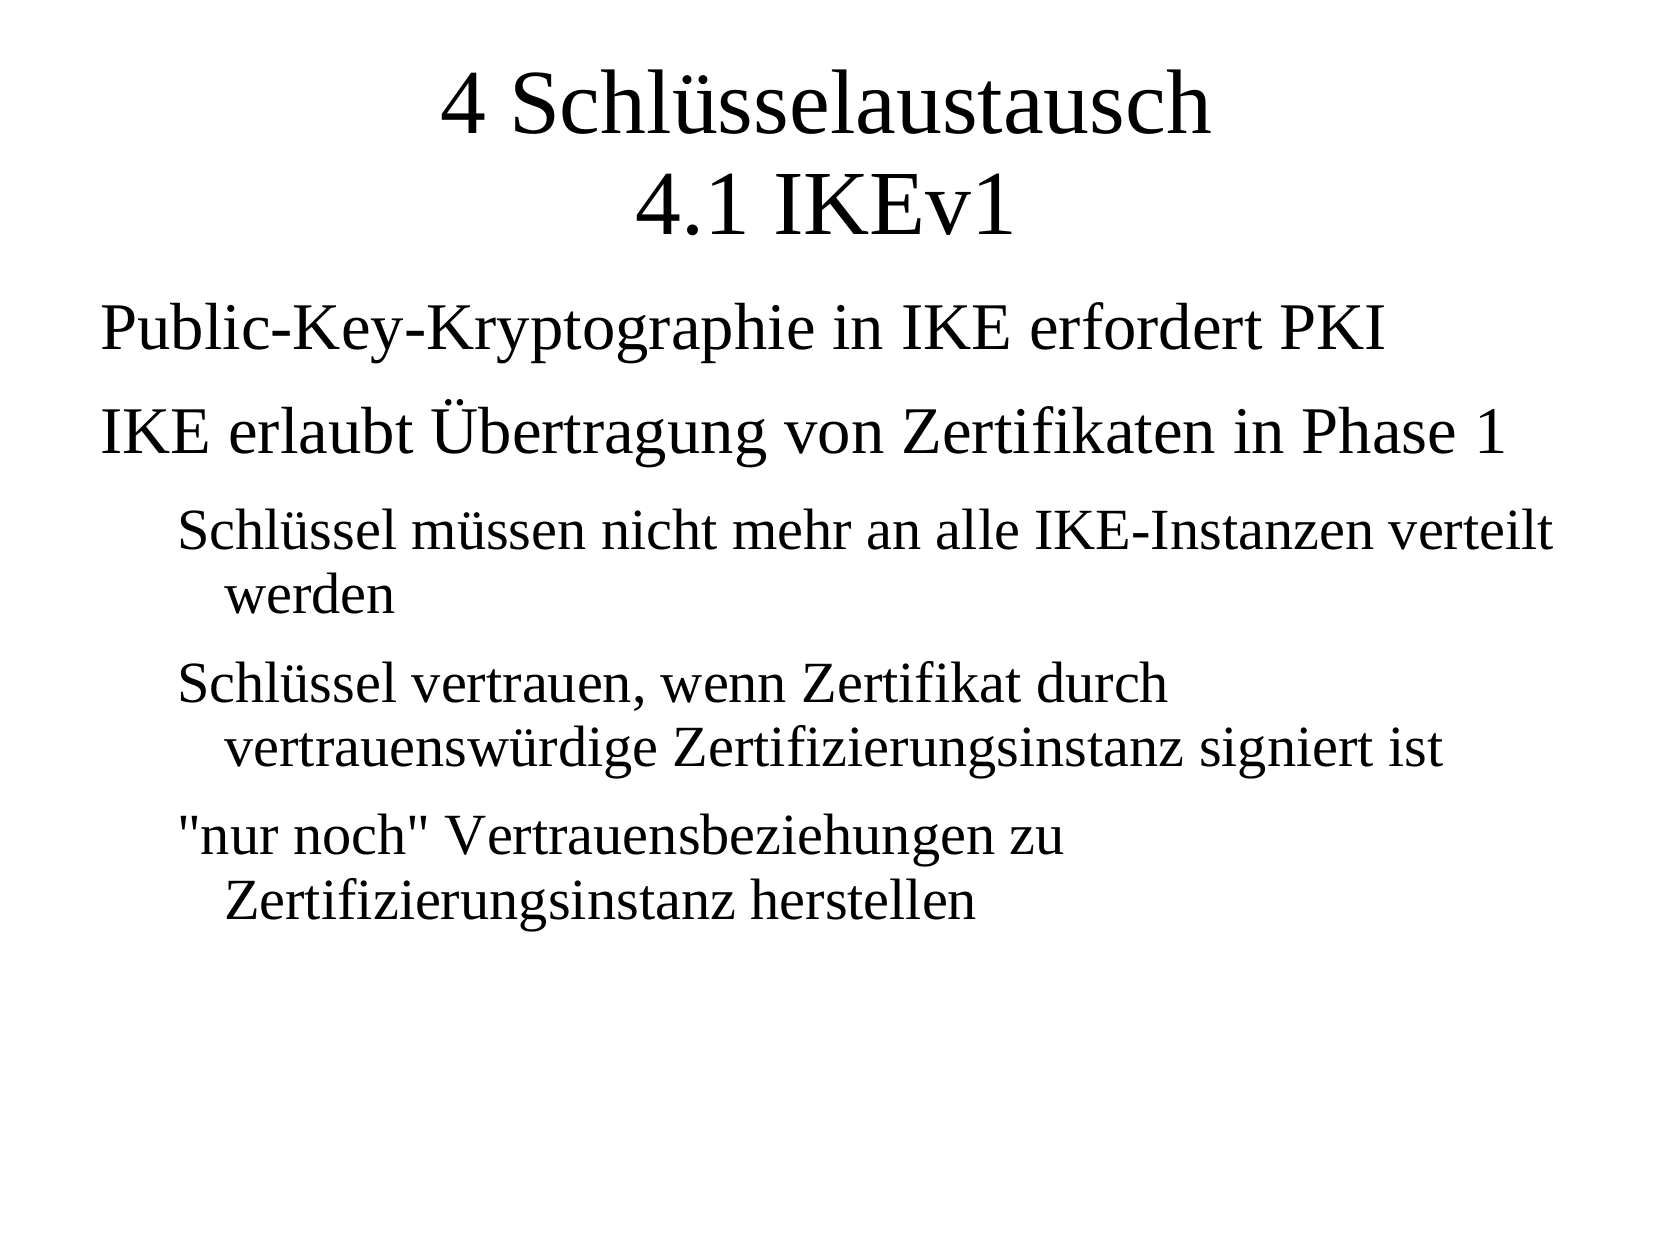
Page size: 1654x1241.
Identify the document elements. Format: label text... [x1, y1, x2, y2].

title 4 Schlüsselaustausch 4.1 IKEv1 [82, 49, 1571, 257]
list Public-Key-Kryptographie in IKE erfordert PKI IKE erlaubt Übertragung von Zertifikaten in Phase 1 Schlüssel müssen nicht mehr an alle IKE-Instanzen verteilt werden Schlüssel vertrauen, wenn Zertifikat durch vertrauenswürdige Zertifizierungsinstanz signiert ist "nur noch" Vertrauensbeziehungen zu Zertifizierungsinstanz herstellen [82, 290, 1571, 1109]
